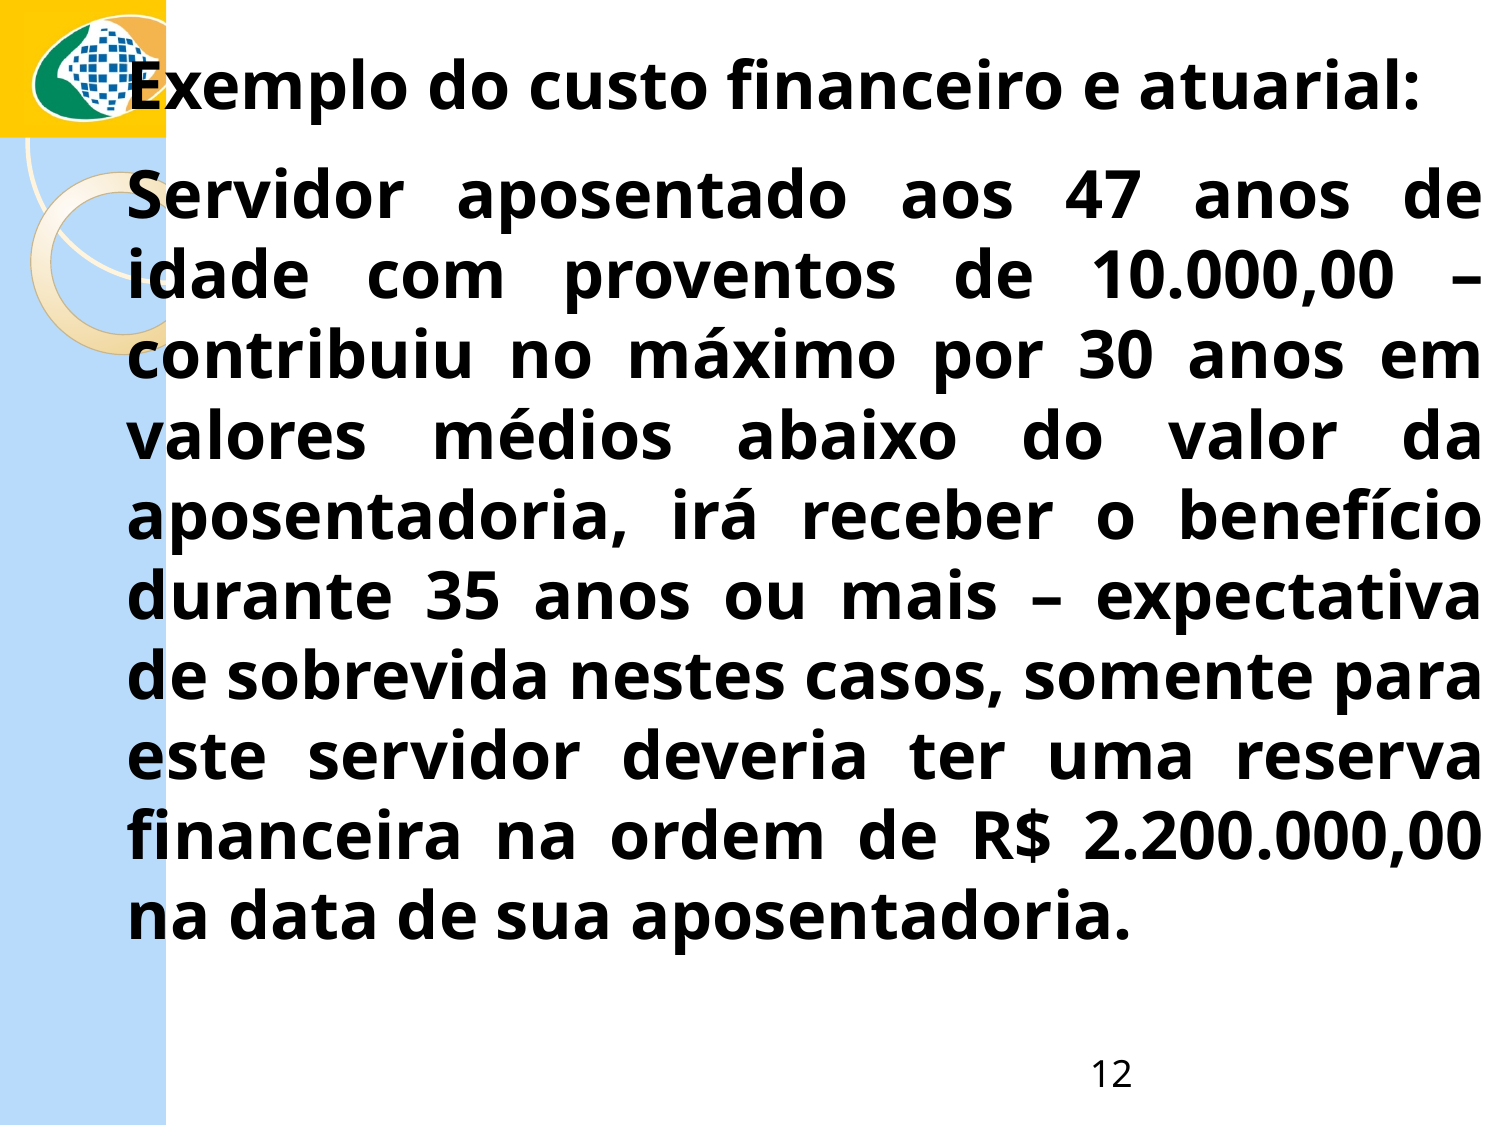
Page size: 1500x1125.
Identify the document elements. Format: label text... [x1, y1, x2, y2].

list Exemplo do custo financeiro e atuarial: Servidor aposentado aos 47 anos de idade com proventos de 10.000,00 – contribuiu no máximo por 30 anos em valores médios abaixo do valor da aposentadoria, irá receber o benefício durante 35 anos ou mais – expectativa de sobrevida nestes casos, somente para este servidor deveria ter uma reserva financeira na ordem de R$ 2.200.000,00 na data de sua aposentadoria. [112, 35, 1500, 1070]
slide_number <número> [1074, 1042, 1425, 1103]
title [76, 0, 1500, 102]
picture [24, 12, 112, 125]
